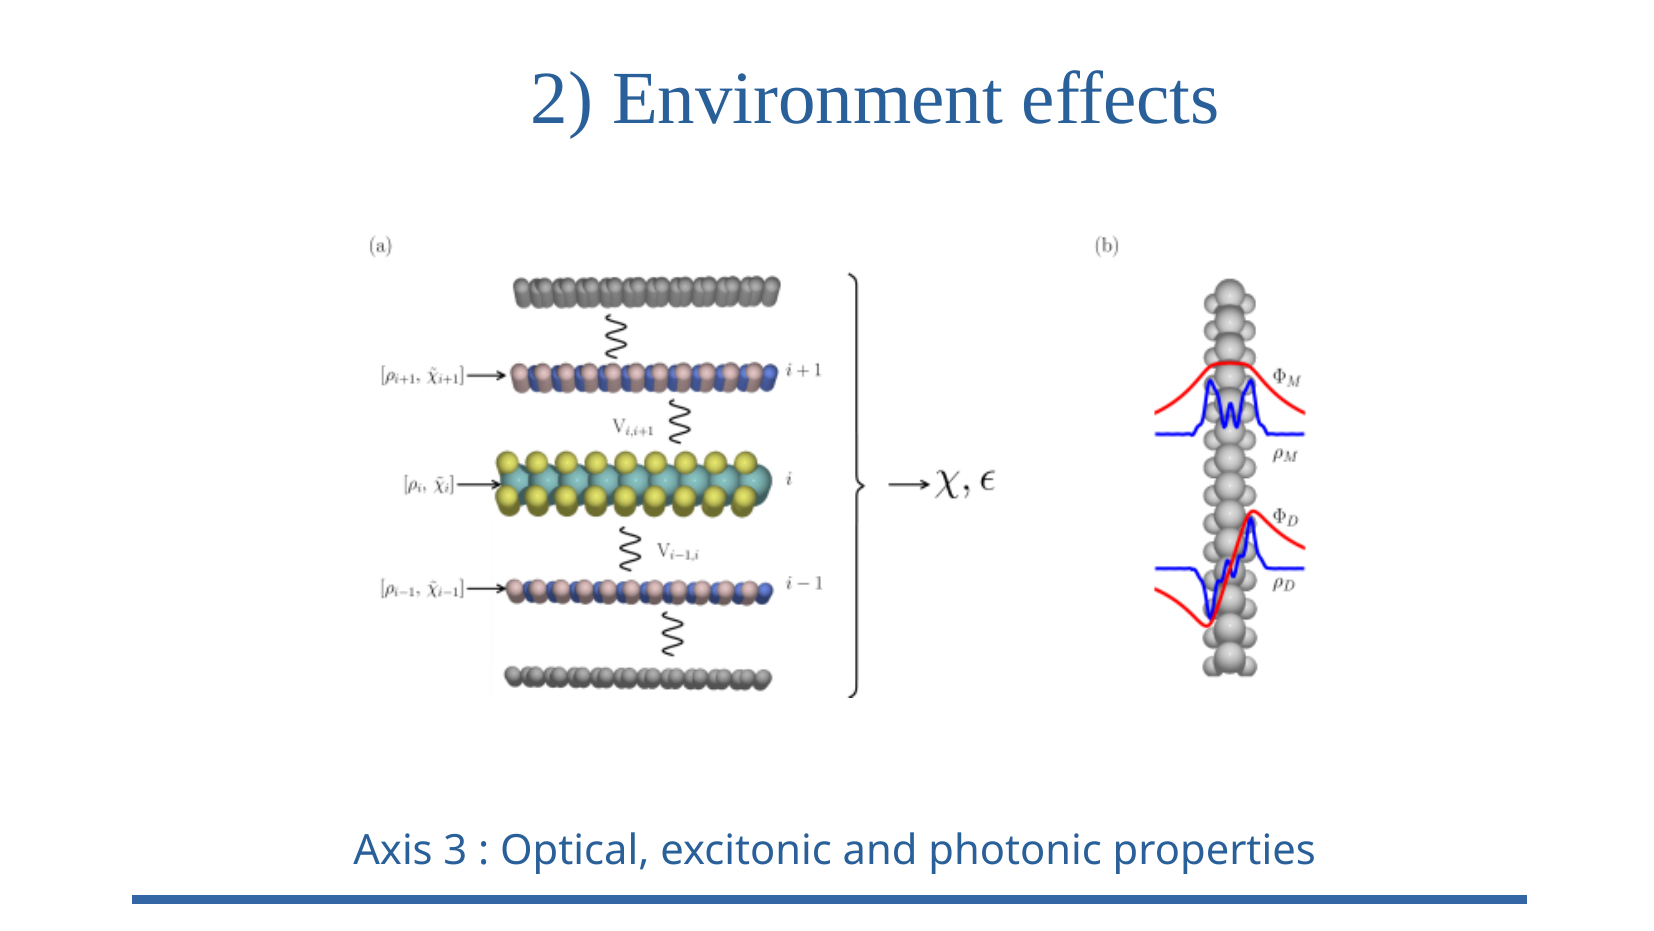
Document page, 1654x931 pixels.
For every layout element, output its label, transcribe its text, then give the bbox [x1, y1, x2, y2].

title Axis 3 : Optical, excitonic and photonic properties [90, 804, 1579, 893]
text_box 2) Environment effects [241, 49, 1511, 170]
picture [349, 226, 1359, 698]
